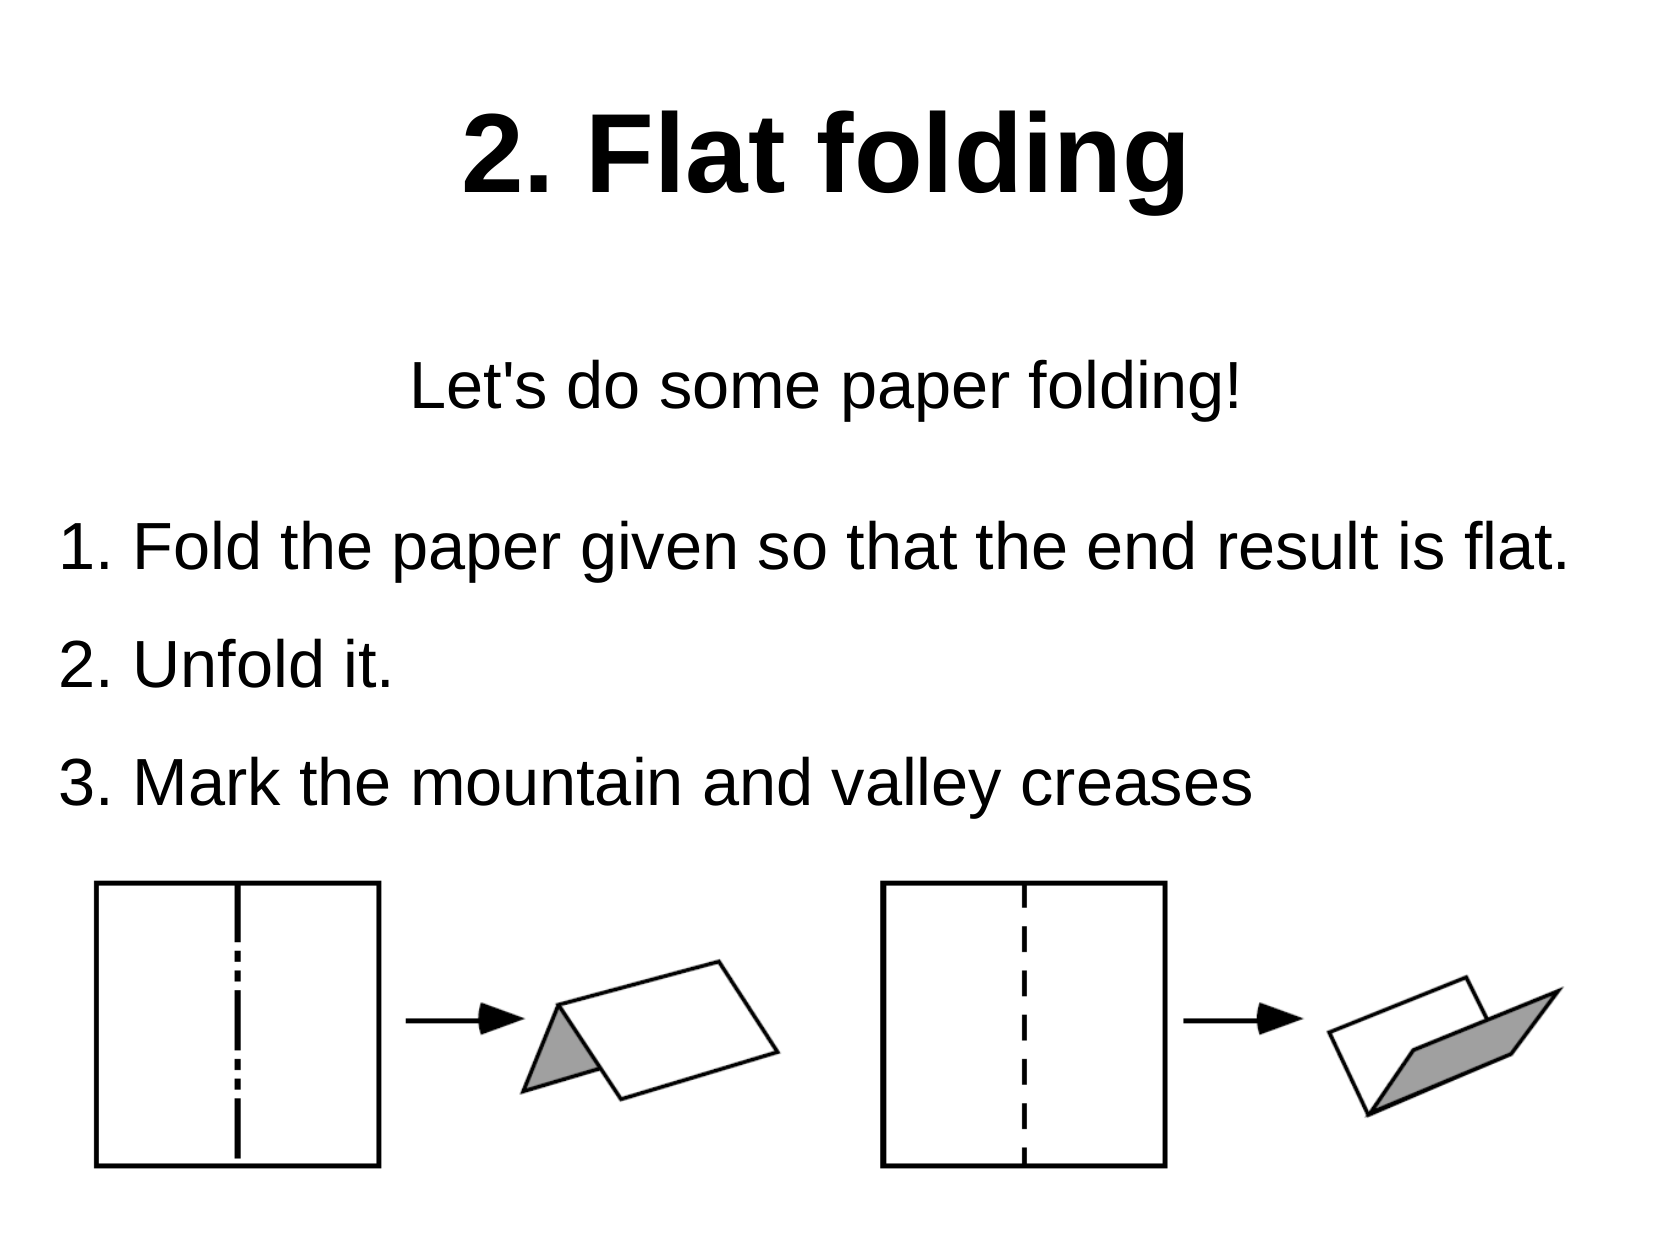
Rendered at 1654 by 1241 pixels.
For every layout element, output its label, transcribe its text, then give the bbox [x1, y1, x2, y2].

subtitle Let's do some paper folding! [82, 297, 1571, 472]
text_box 2. Unfold it. [59, 590, 1595, 708]
title 2. Flat folding [82, 56, 1571, 250]
picture [88, 871, 1565, 1182]
text_box 3. Mark the mountain and valley creases [59, 708, 1595, 857]
text_box 1. Fold the paper given so that the end result is flat. [59, 472, 1595, 590]
